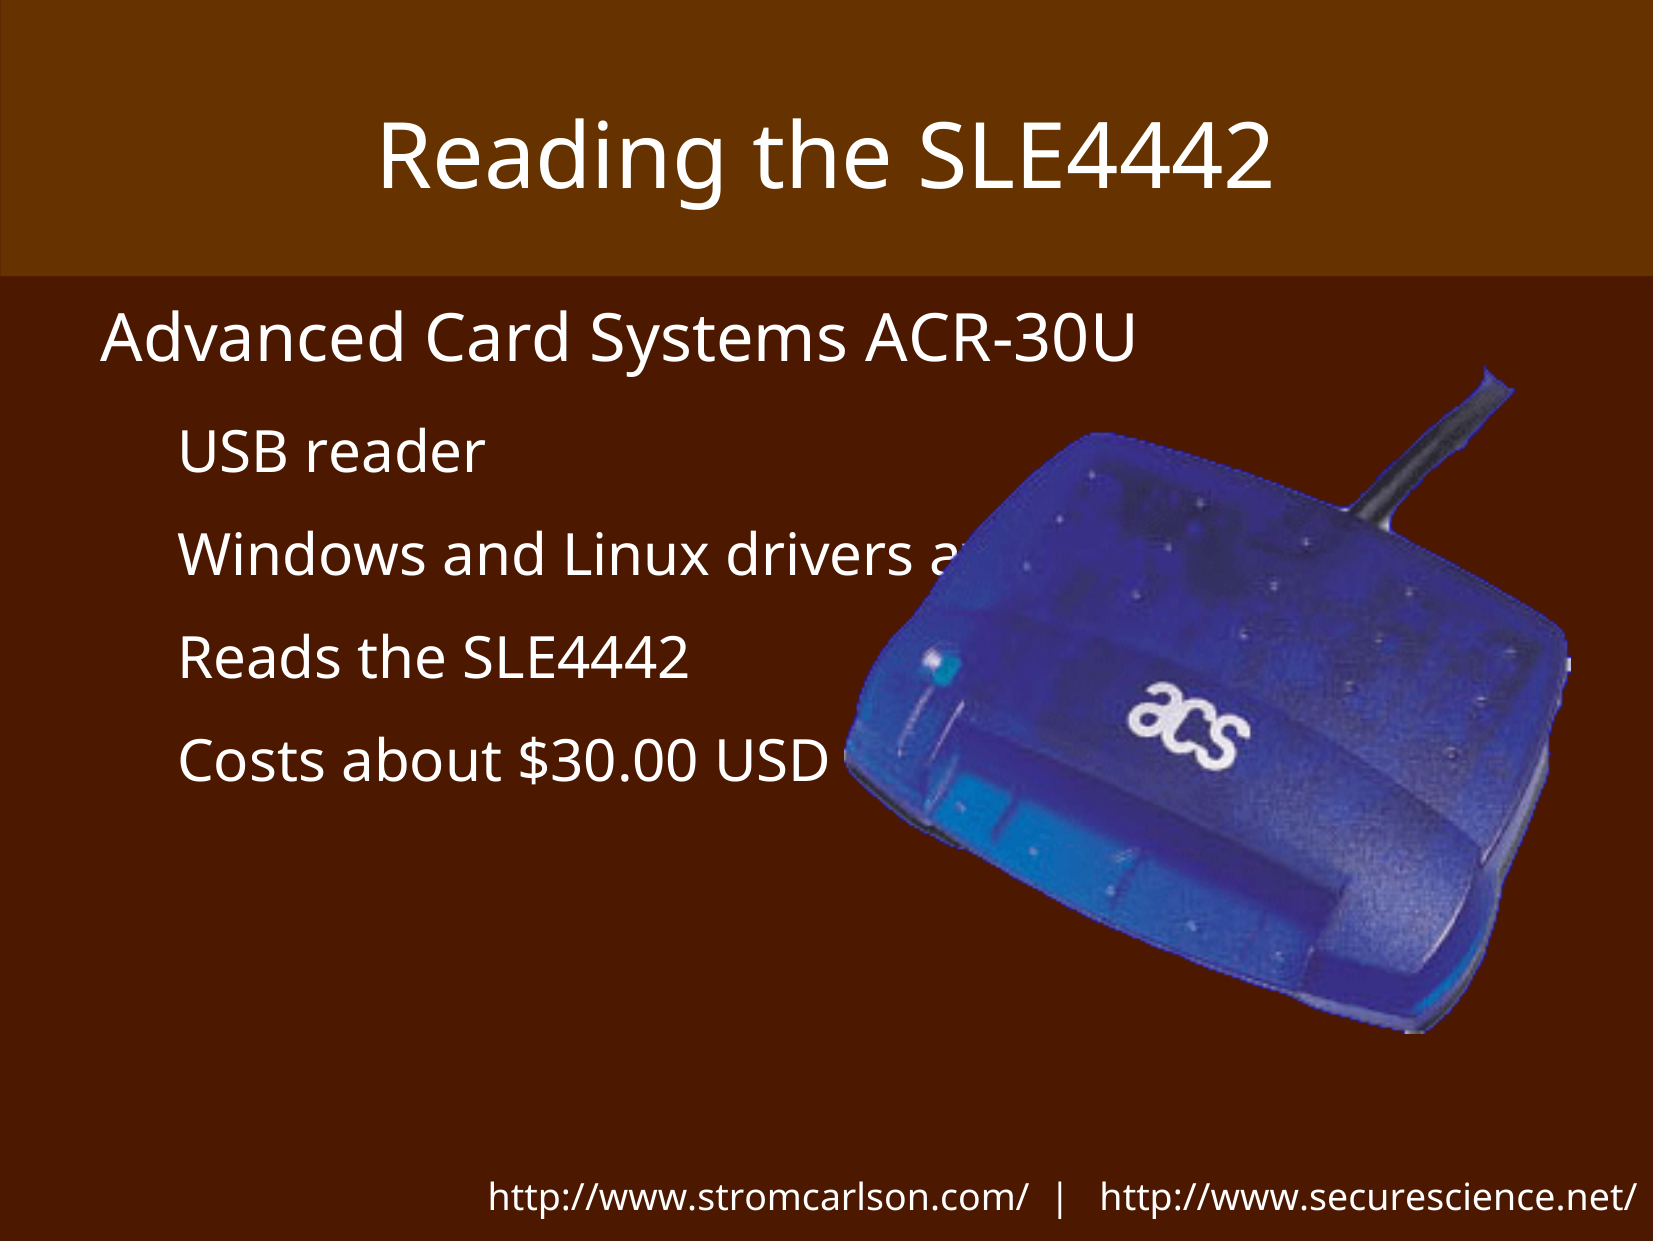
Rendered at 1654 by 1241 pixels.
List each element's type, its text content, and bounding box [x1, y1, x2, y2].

picture [844, 365, 1571, 1034]
title Reading the SLE4442 [82, 49, 1571, 257]
list Advanced Card Systems ACR-30U USB reader Windows and Linux drivers available Reads the SLE4442 Costs about $30.00 USD [82, 290, 809, 1109]
